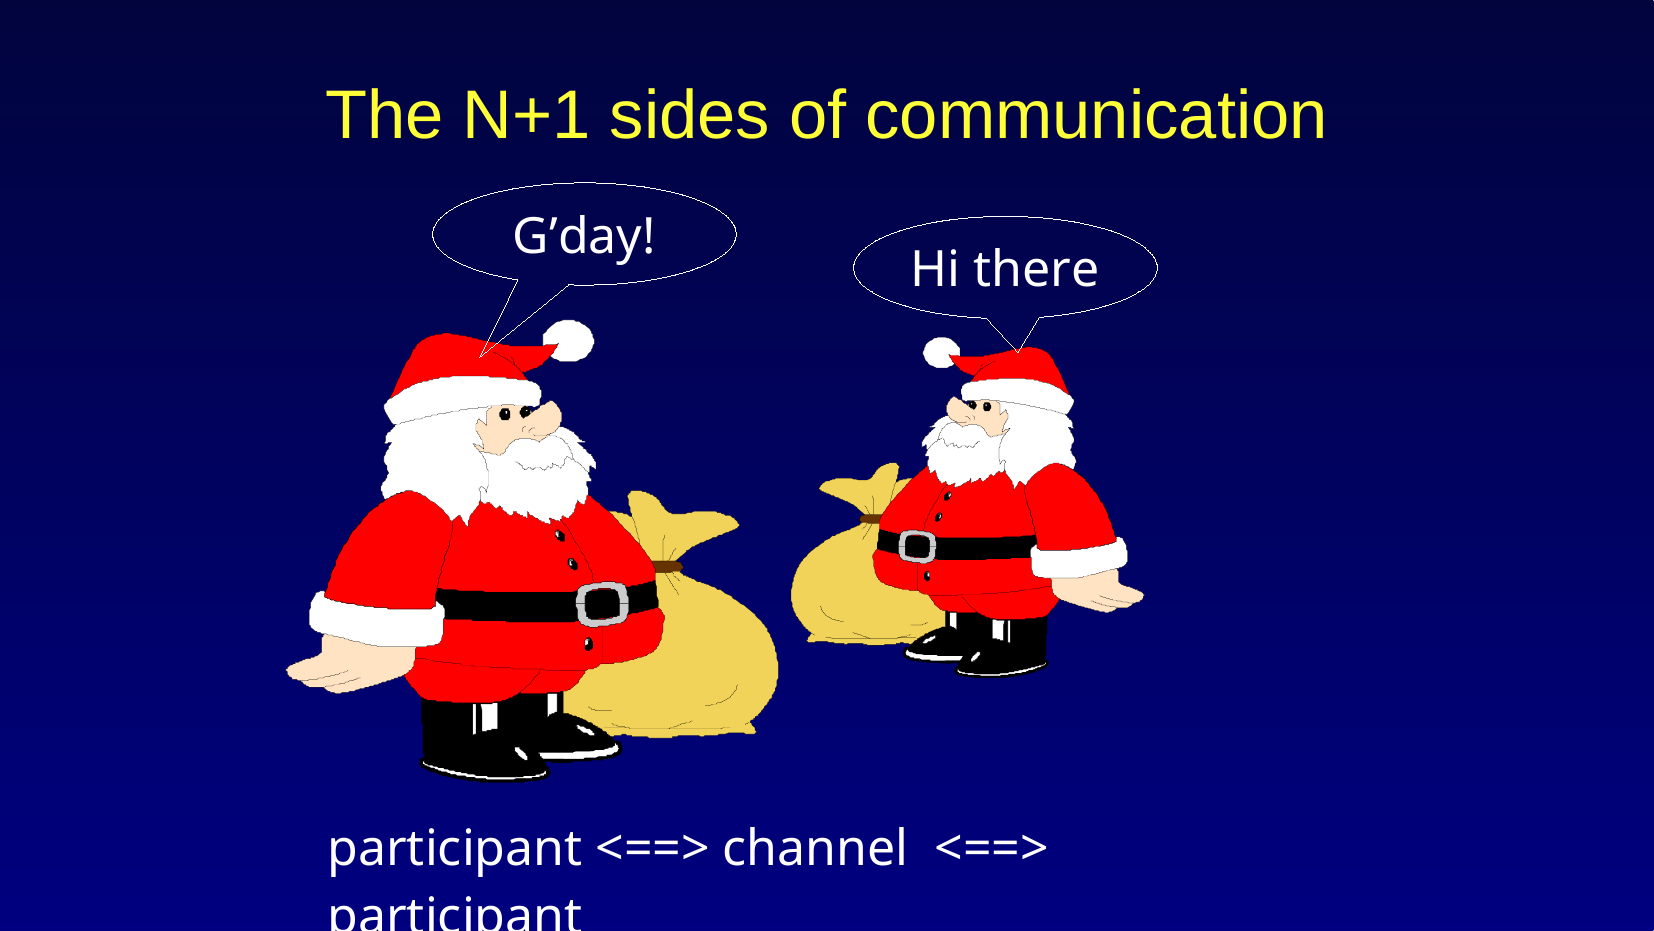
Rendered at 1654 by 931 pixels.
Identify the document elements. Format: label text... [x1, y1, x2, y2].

text_box participant <==> channel <==> participant [327, 812, 1273, 879]
text_box G’day! [432, 182, 737, 358]
text_box Hi there [853, 216, 1158, 353]
title The N+1 sides of communication [82, 37, 1571, 193]
picture [791, 337, 1145, 678]
picture [285, 319, 779, 783]
